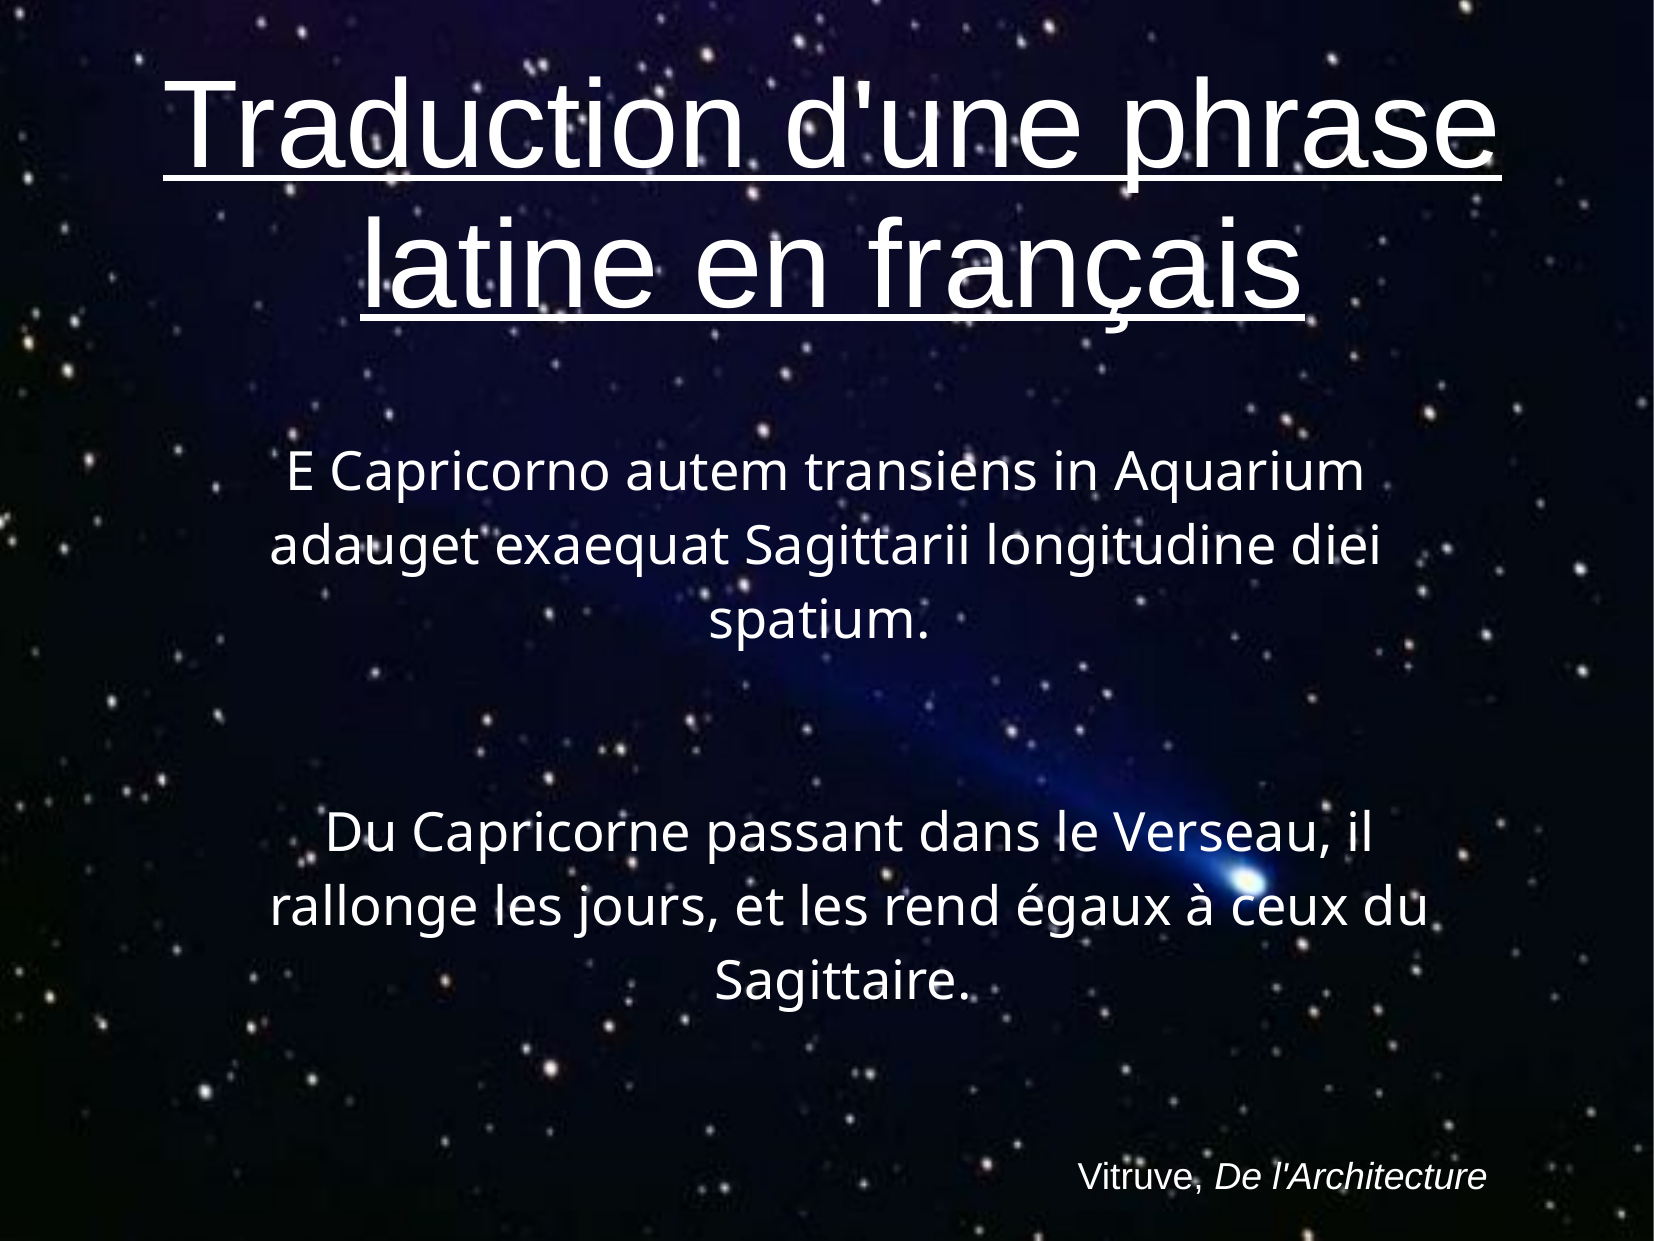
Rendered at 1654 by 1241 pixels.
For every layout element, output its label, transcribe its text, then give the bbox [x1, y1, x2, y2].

text_box Du Capricorne passant dans le Verseau, il rallonge les jours, et les rend égaux à ceux du Sagittaire. [248, 786, 1453, 1028]
text_box Vitruve, De l'Architecture [1062, 1148, 1654, 1206]
picture [0, 0, 1654, 1241]
text_box E Capricorno autem transiens in Aquarium adauget exaequat Sagittarii longitudine diei spatium. [248, 425, 1406, 667]
text_box Traduction d'une phrase latine en français [118, 47, 1548, 342]
